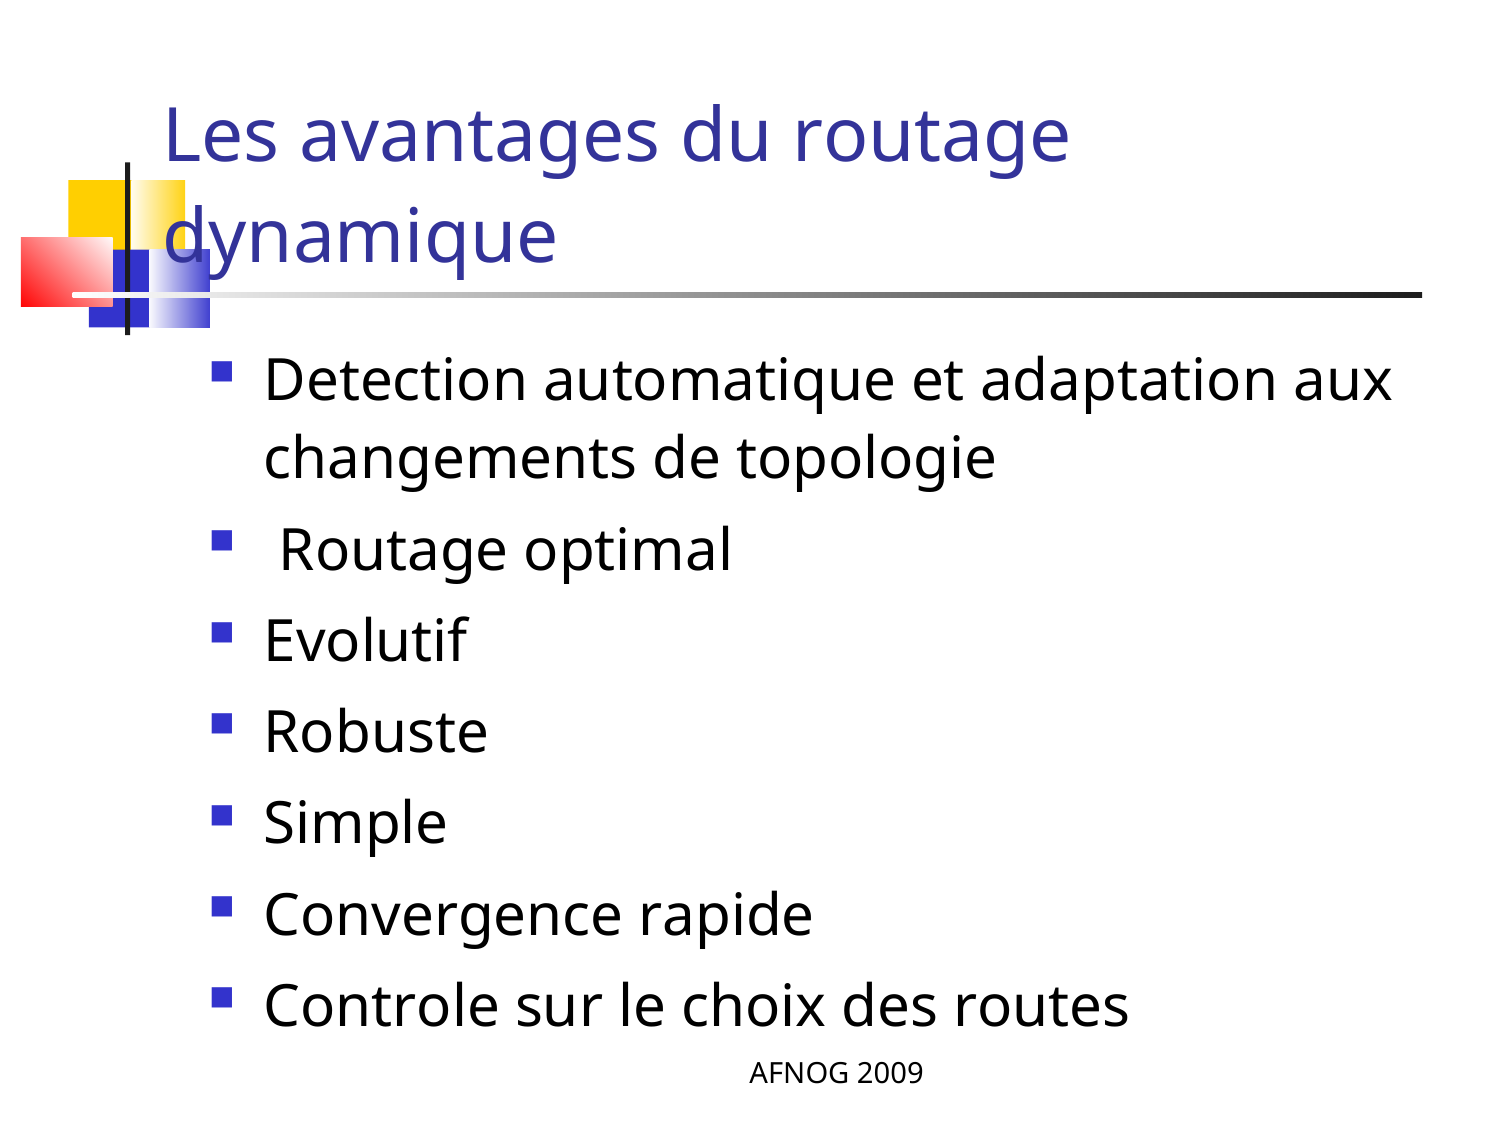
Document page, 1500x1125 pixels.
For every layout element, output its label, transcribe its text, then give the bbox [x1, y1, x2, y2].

title Les avantages du routage dynamique [147, 93, 1424, 290]
list Detection automatique et adaptation aux changements de topologie Routage optimal Evolutif Robuste Simple Convergence rapide Controle sur le choix des routes [193, 331, 1469, 1007]
